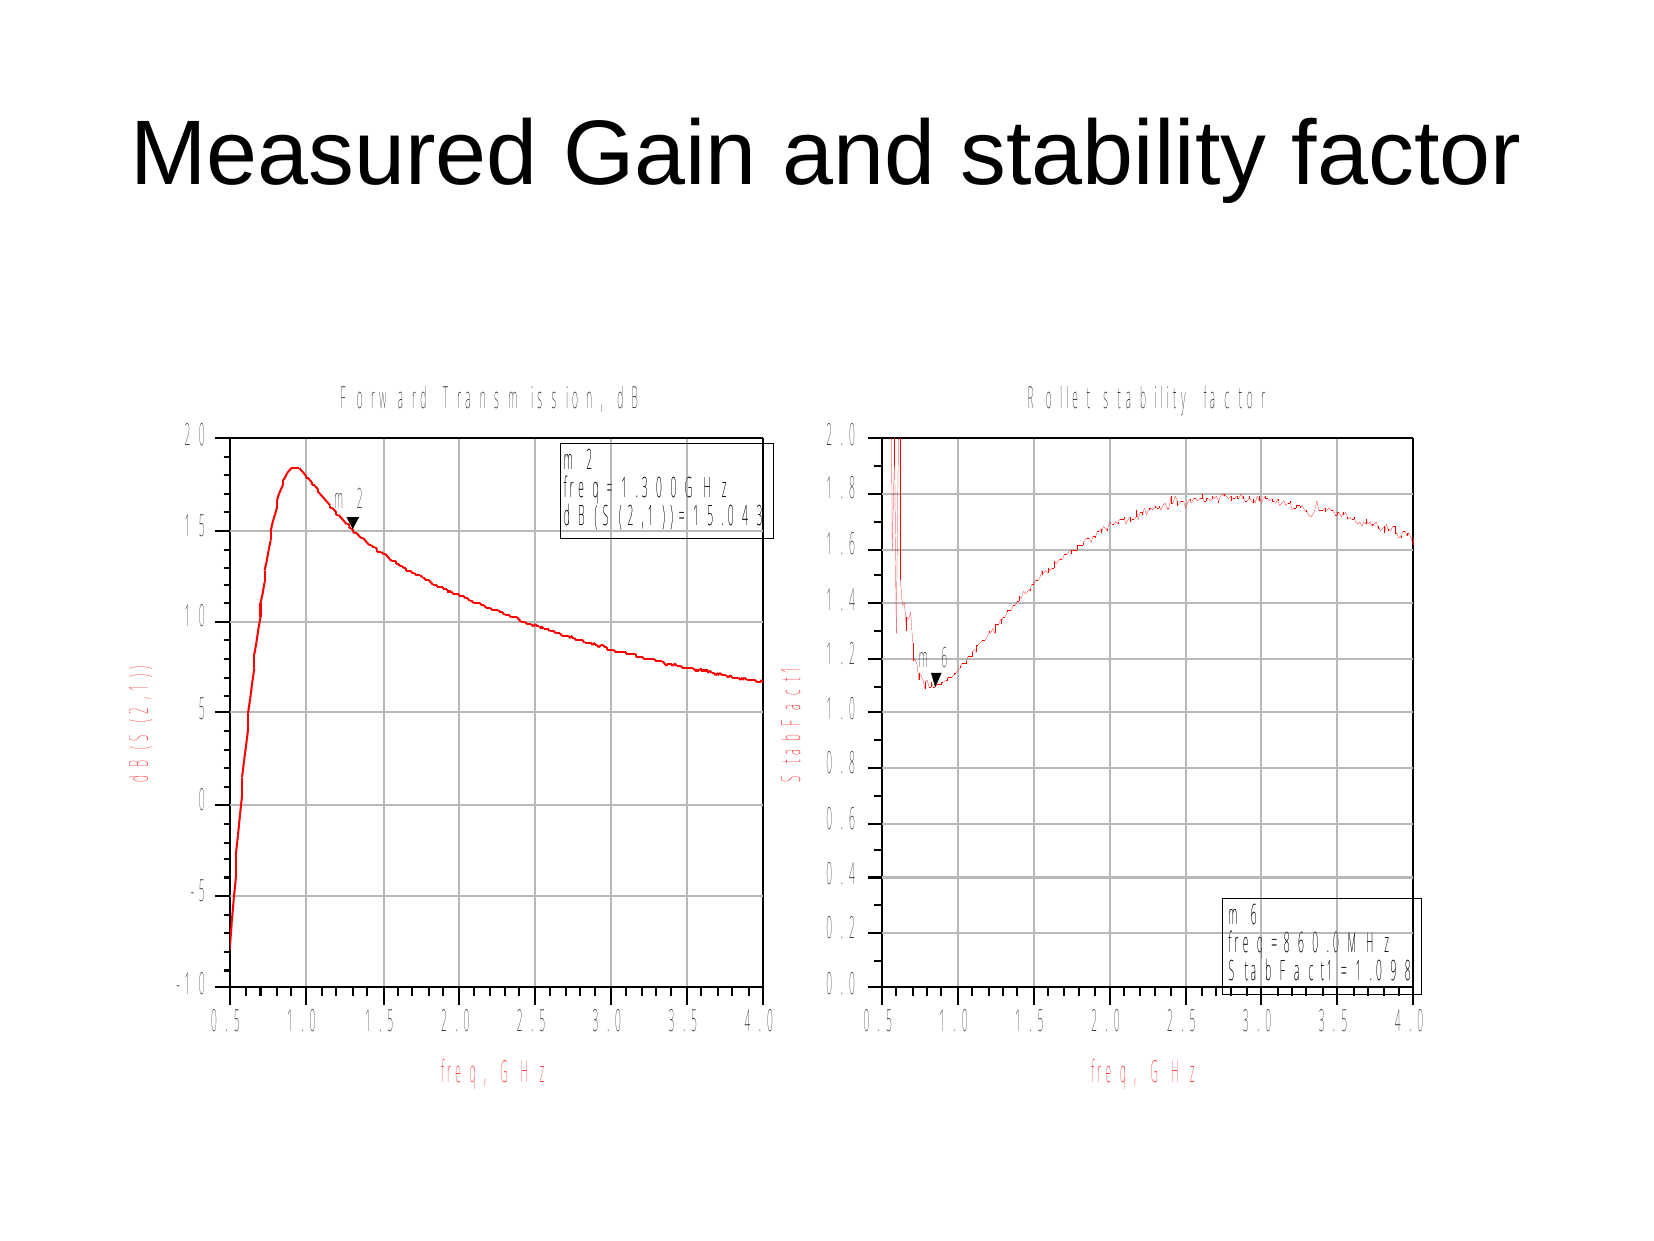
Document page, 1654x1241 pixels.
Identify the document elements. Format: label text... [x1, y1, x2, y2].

title Measured Gain and stability factor [82, 56, 1571, 250]
picture [0, 240, 1565, 1241]
